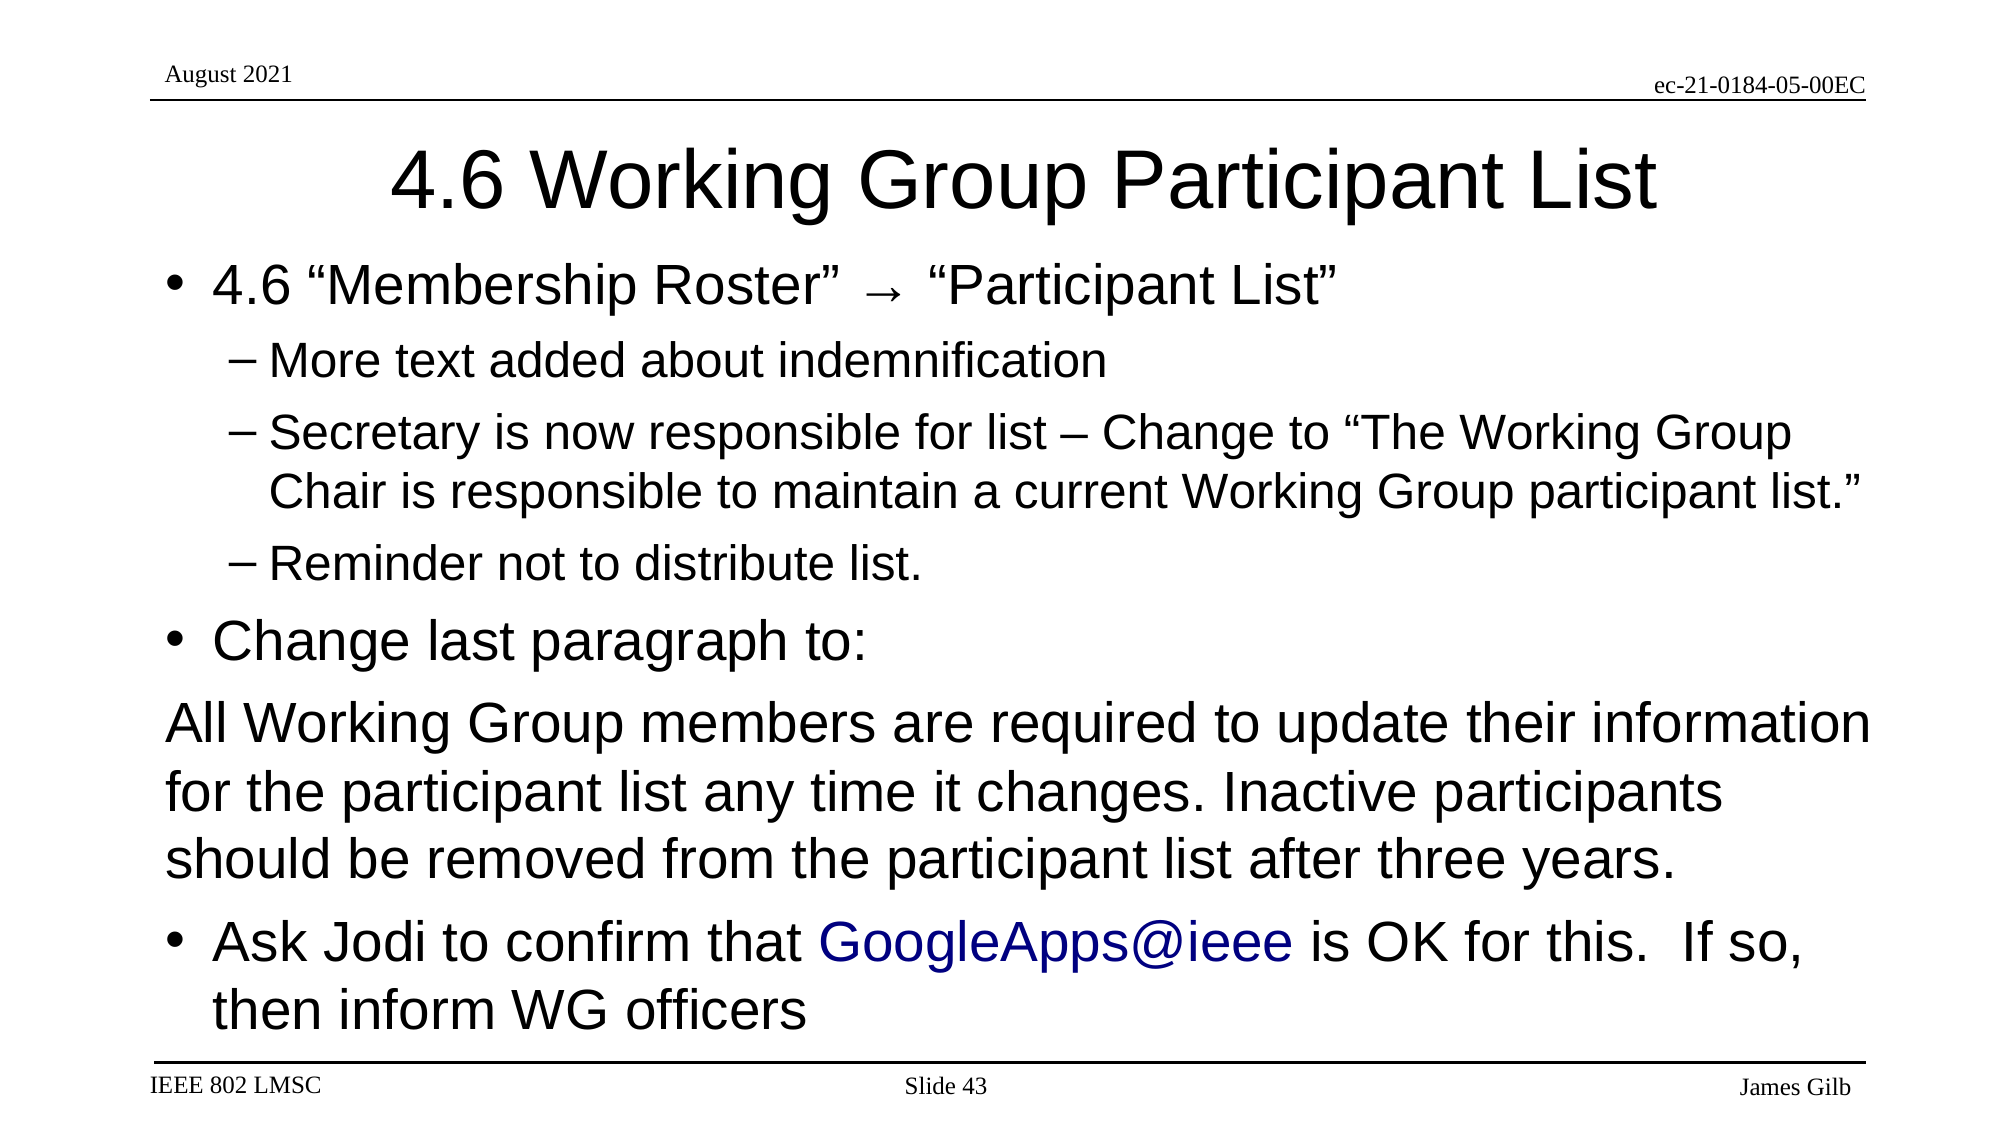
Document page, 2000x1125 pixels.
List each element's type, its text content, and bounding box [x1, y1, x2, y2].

title 4.6 Working Group Participant List [149, 112, 1900, 238]
list 4.6 “Membership Roster” → “Participant List” More text added about indemnification Secretary is now responsible for list – Change to “The Working Group Chair is responsible to maintain a current Working Group participant list.” Reminder not to distribute list. Change last paragraph to: All Working Group members are required to update their information for the participant list any time it changes. Inactive participants should be removed from the participant list after three years. Ask Jodi to confirm that GoogleApps@ieee is OK for this. If so, then inform WG officers [149, 239, 1900, 1051]
